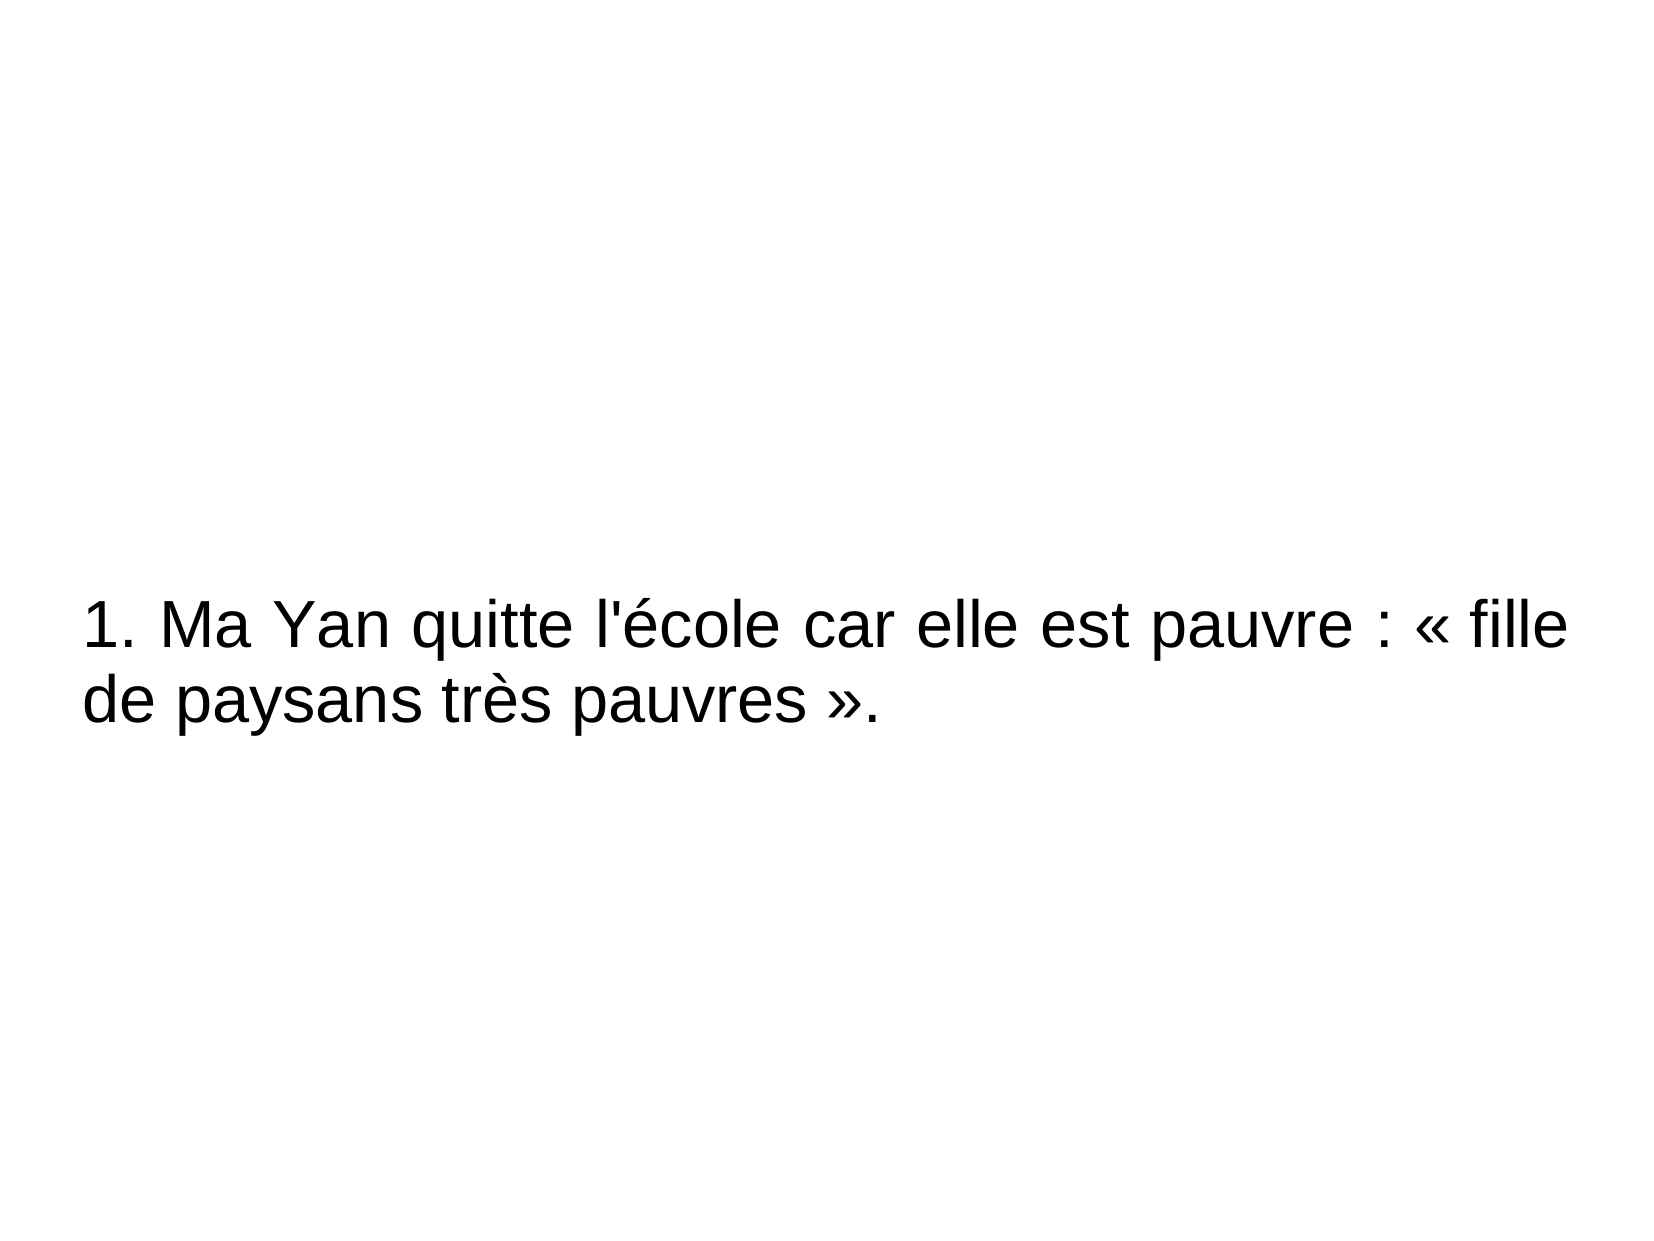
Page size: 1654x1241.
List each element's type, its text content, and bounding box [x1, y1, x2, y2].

subtitle 1. Ma Yan quitte l'école car elle est pauvre : « fille de paysans très pauvres ». [82, 297, 1571, 1102]
